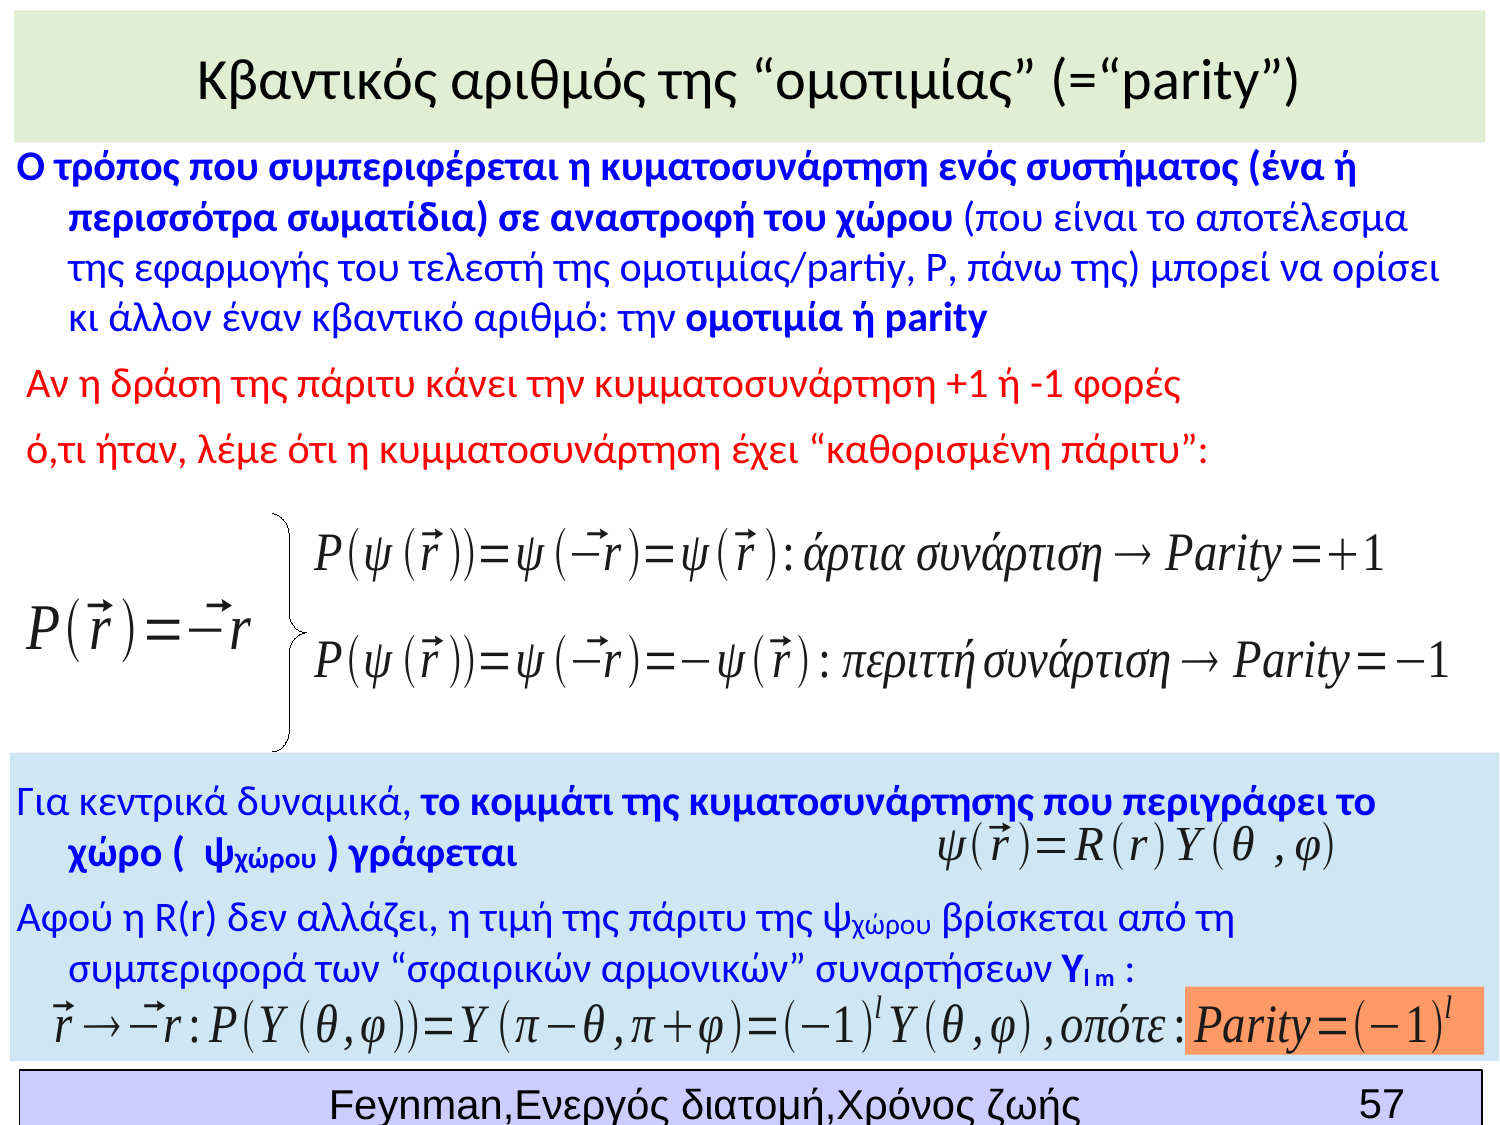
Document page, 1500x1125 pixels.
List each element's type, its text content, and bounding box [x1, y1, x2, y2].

chart [297, 620, 1470, 694]
chart [8, 592, 273, 667]
title Κβαντικός αριθμός της “ομοτιμίας” (=“parity”) [13, 10, 1486, 143]
list Ο τρόπος που συμπεριφέρεται η κυματοσυνάρτηση ενός συστήματος (ένα ή περισσότρα σωματίδια) σε αναστροφή του χώρου (που είναι το αποτέλεσμα της εφαρμογής του τελεστή της ομοτιμίας/partiy, P, πάνω της) μπορεί να ορίσει κι άλλον έναν κβαντικό αριθμό: την ομοτιμία ή parity Αν η δράση της πάριτυ κάνει την κυμματοσυνάρτηση +1 ή -1 φορές ό,τι ήταν, λέμε ότι η κυμματοσυνάρτηση έχει “καθορισμένη πάριτυ”: Για κεντρικά δυναμικά, το κομμάτι της κυματοσυνάρτησης που περιγράφει το χώρο ( ψχώρου ) γράφεται Αφού η R(r) δεν αλλάζει, η τιμή της πάριτυ της ψχώρου βρίσκεται από τη συμπεριφορά των “σφαιρικών αρμονικών” συναρτήσεων Yl m : [1, 130, 1465, 1006]
chart [297, 513, 1404, 587]
chart [37, 985, 1472, 1058]
text_box [10, 752, 1500, 1062]
chart [921, 814, 1349, 874]
